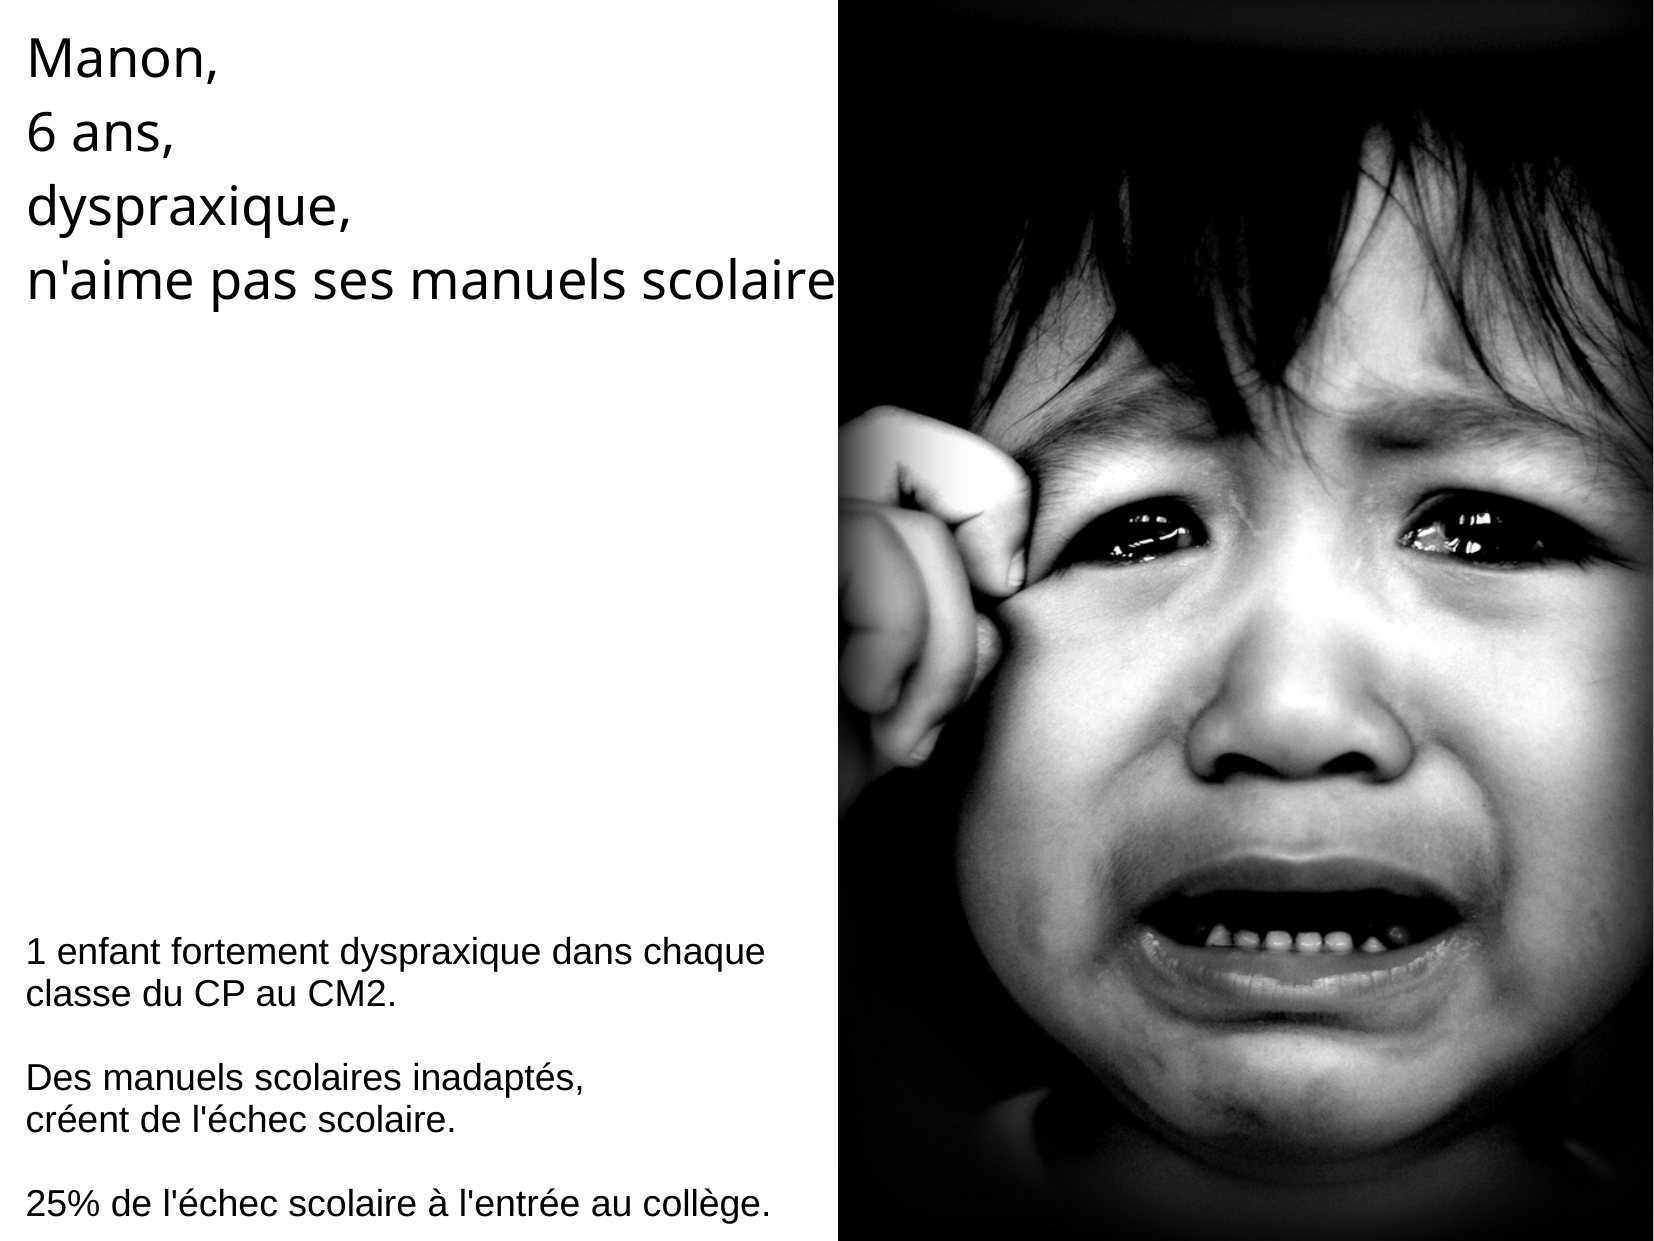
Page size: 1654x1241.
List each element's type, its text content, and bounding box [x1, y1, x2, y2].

text_box Manon, 6 ans, dyspraxique, n'aime pas ses manuels scolaires. [11, 11, 838, 286]
picture [838, 0, 1654, 1241]
text_box 1 enfant fortement dyspraxique dans chaque classe du CP au CM2. Des manuels scolaires inadaptés, créent de l'échec scolaire. 25% de l'échec scolaire à l'entrée au collège. [10, 922, 787, 1232]
